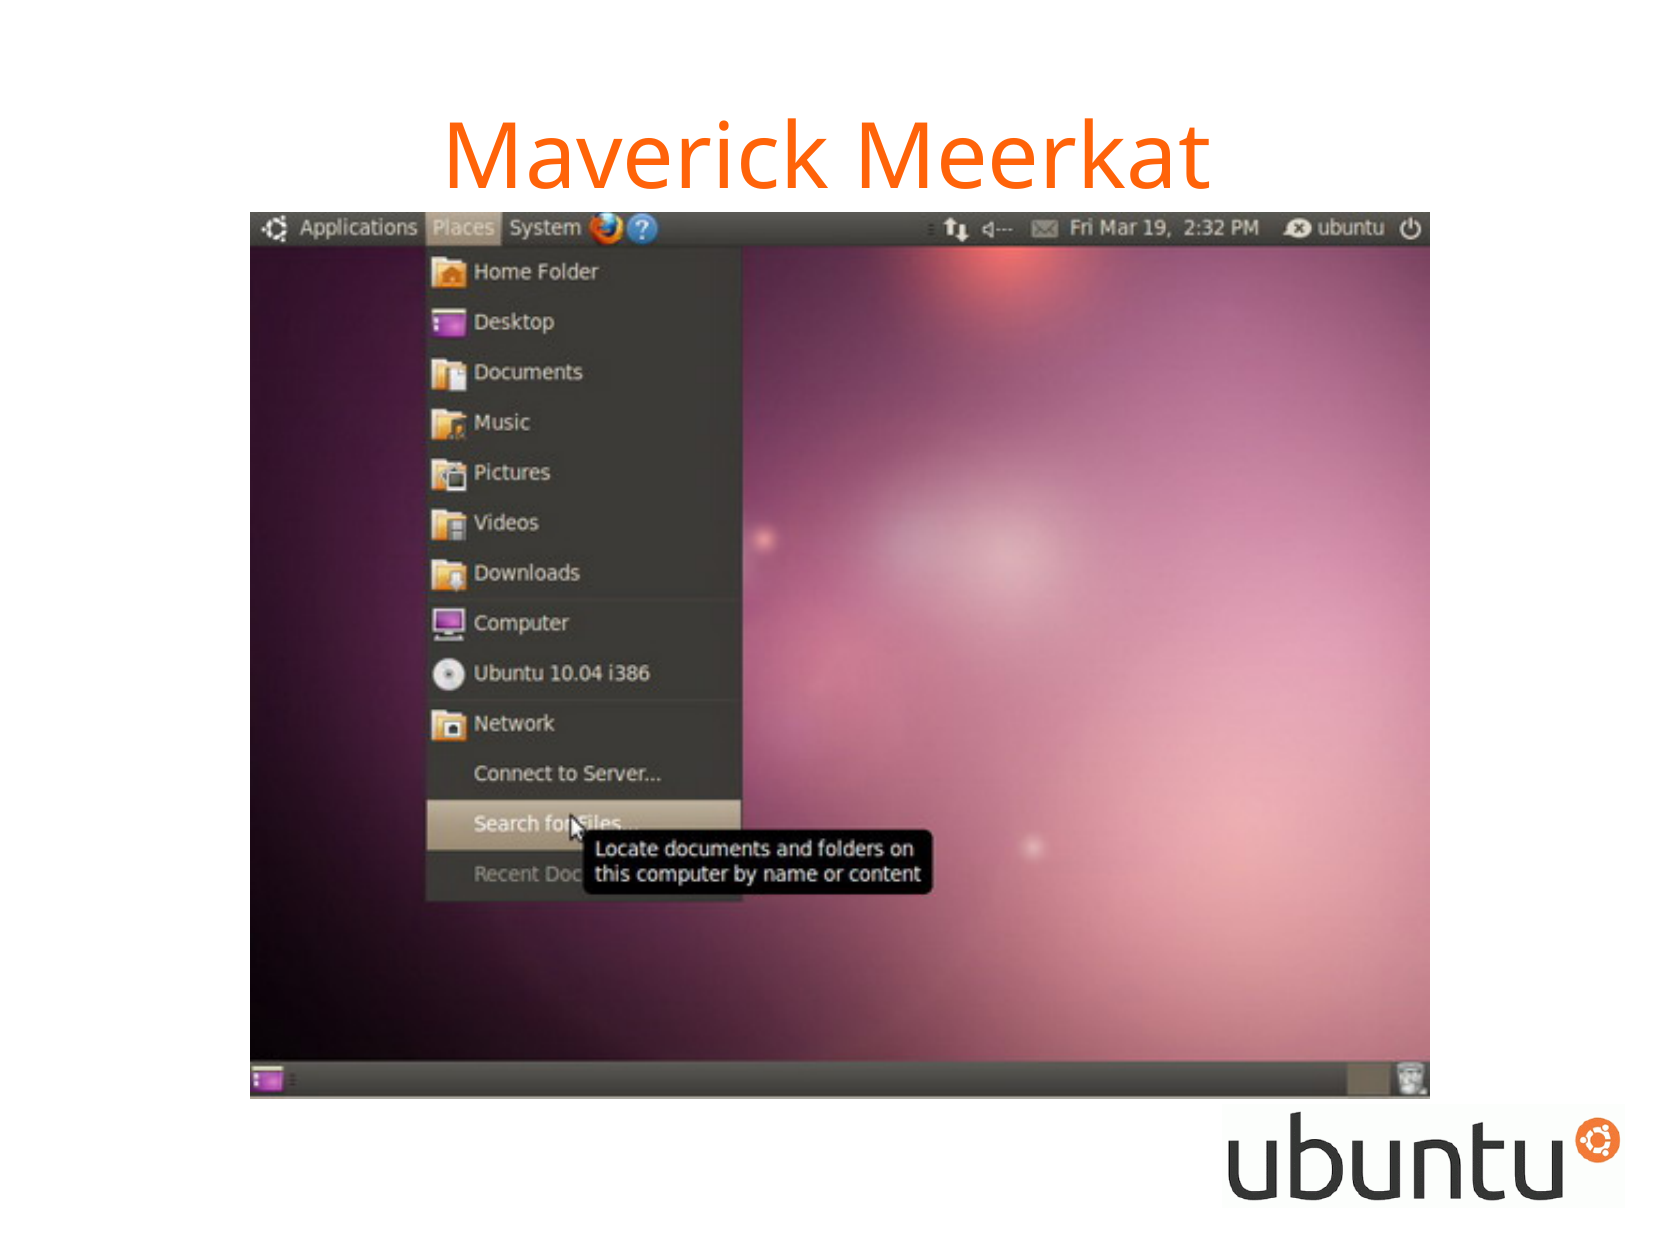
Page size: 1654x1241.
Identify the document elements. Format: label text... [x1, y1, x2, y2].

picture [250, 212, 1430, 1099]
picture [1222, 1104, 1625, 1208]
title Maverick Meerkat [82, 49, 1571, 257]
